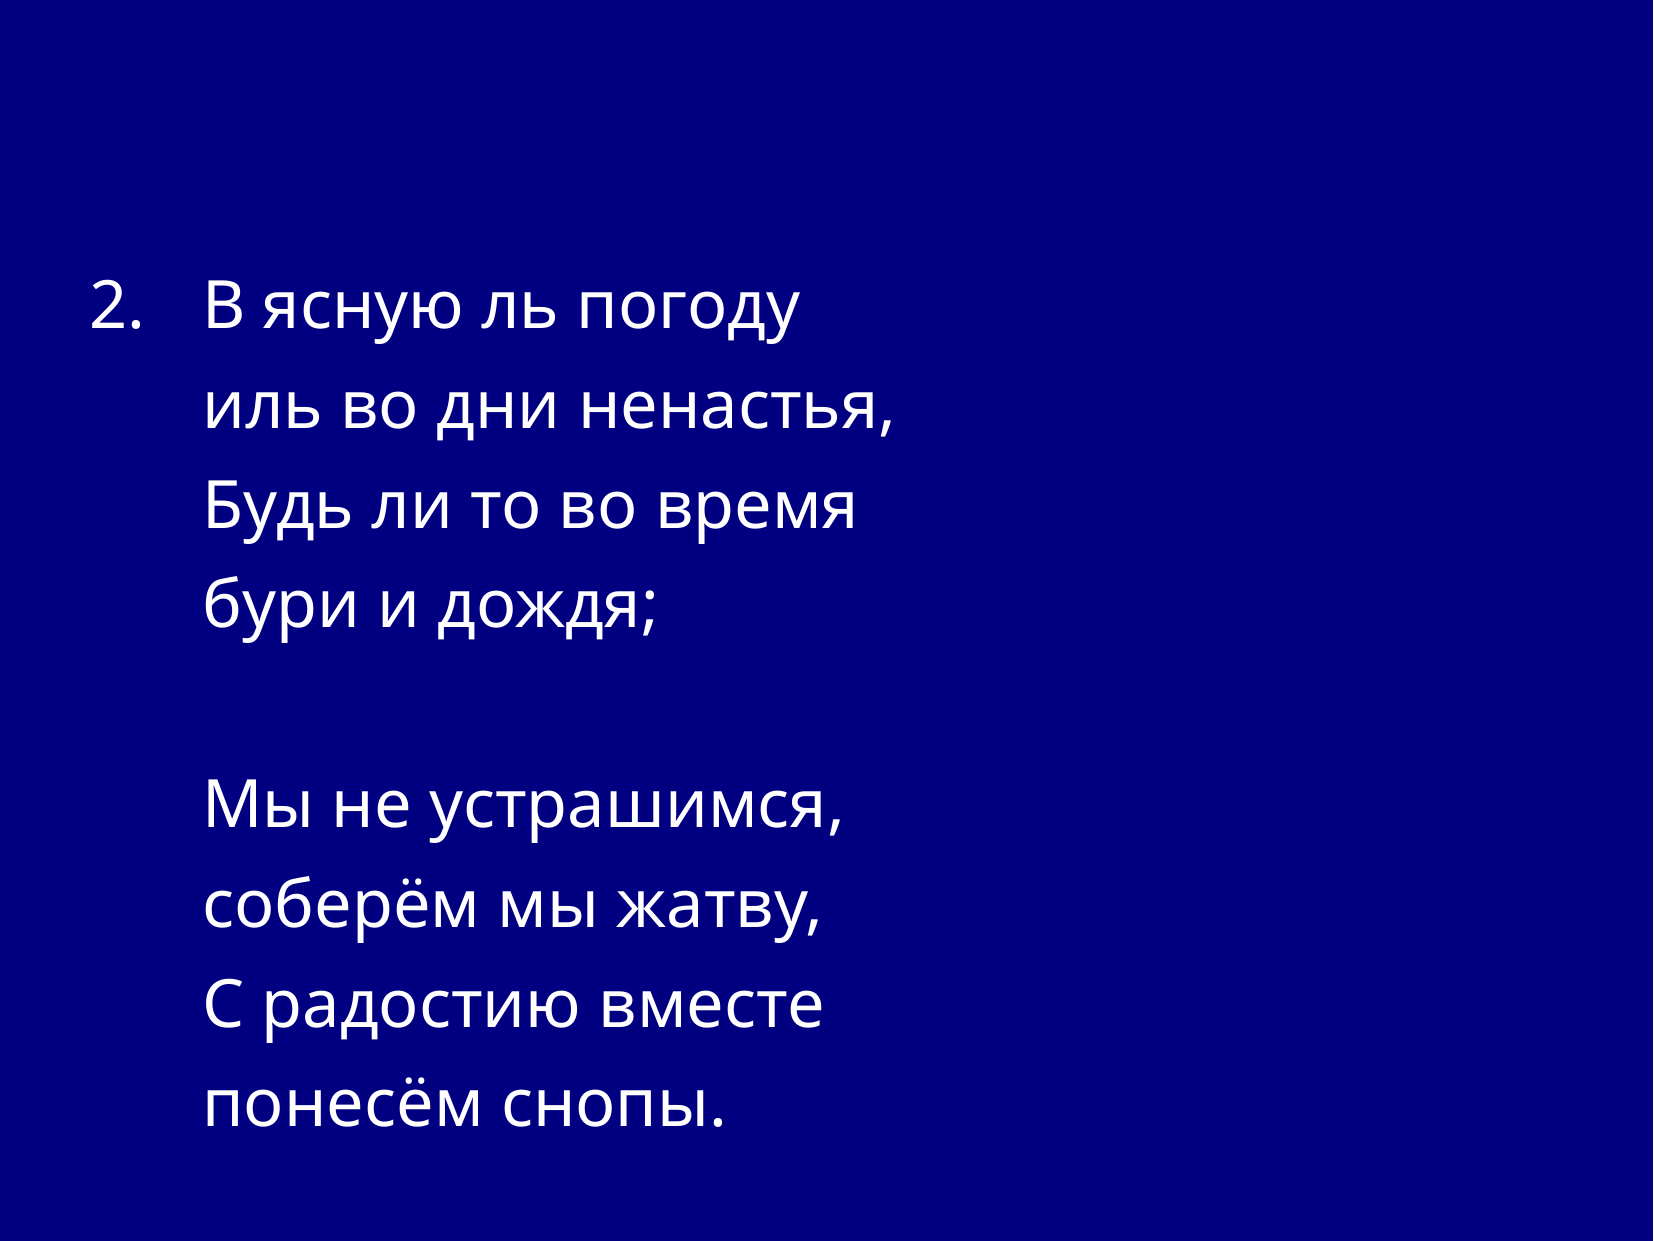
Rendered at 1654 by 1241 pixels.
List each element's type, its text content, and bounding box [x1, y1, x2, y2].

text_box 2. В ясную ль погоду иль во дни ненастья, Будь ли то во время бури и дождя; Мы не устрашимся, соберём мы жатву, С радостию вместе понесём снопы. [75, 150, 1576, 1163]
